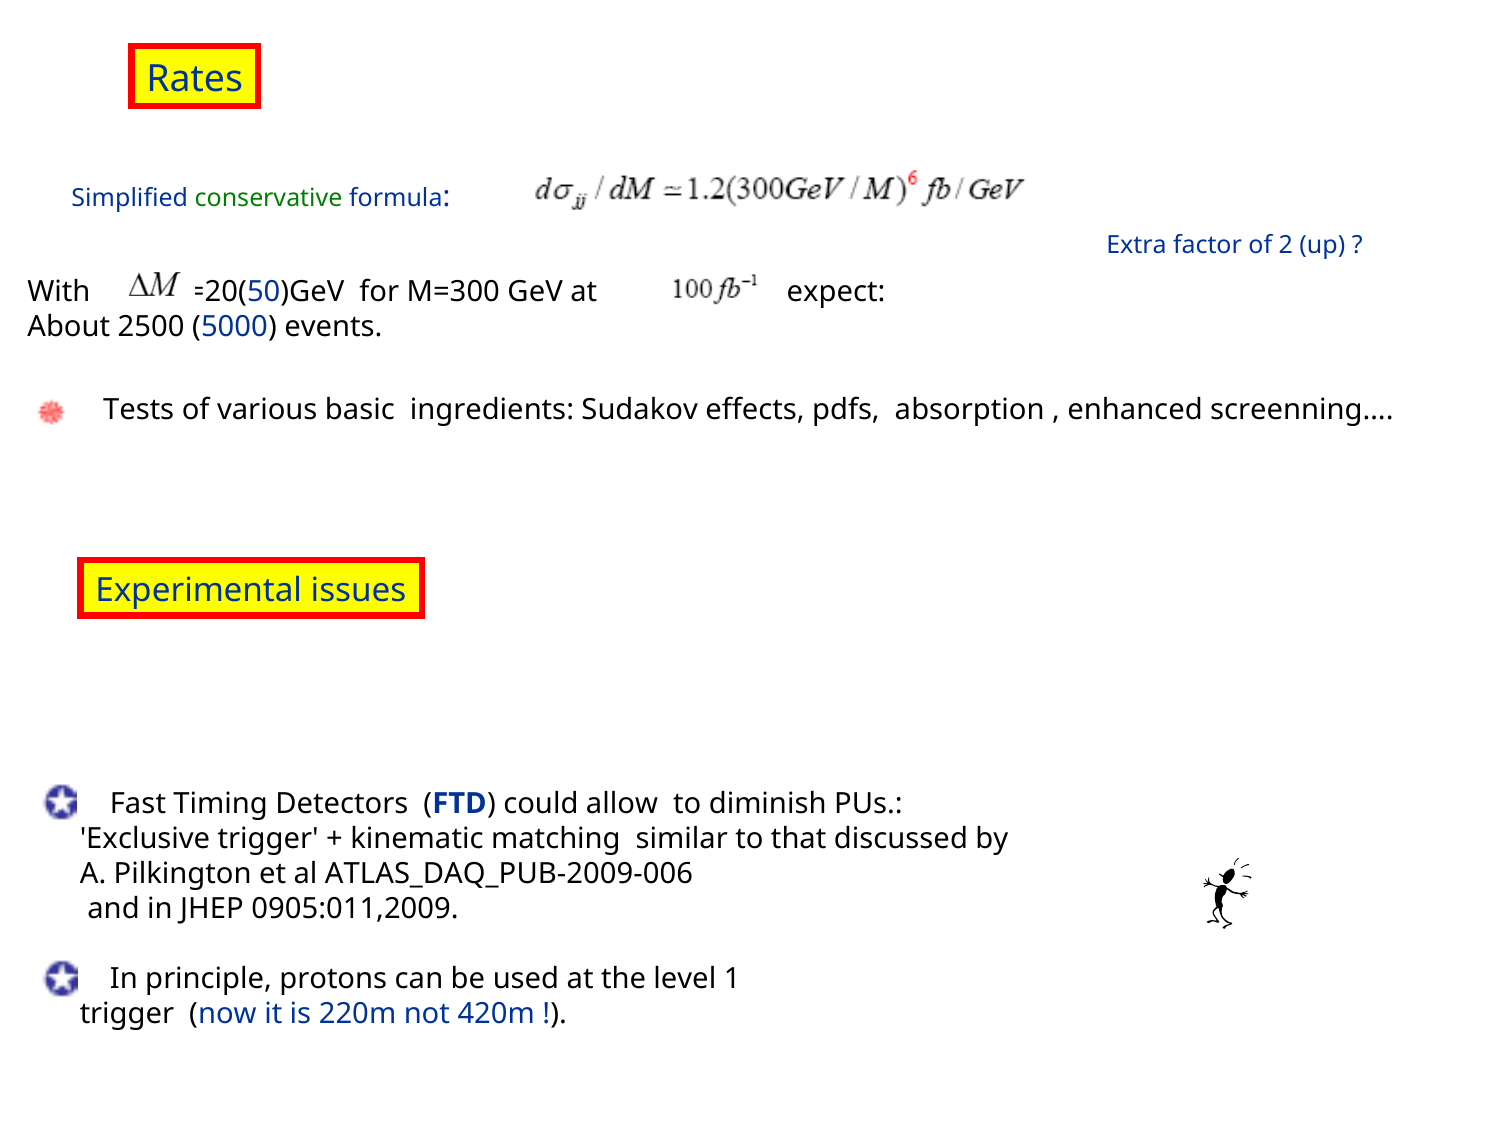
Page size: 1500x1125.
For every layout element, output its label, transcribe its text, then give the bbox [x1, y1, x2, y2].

text_box Tests of various basic ingredients: Sudakov effects, pdfs, absorption , enhanced screenning…. [88, 382, 1500, 433]
text_box Simplified conservative formula: [56, 170, 466, 221]
picture [112, 263, 195, 303]
picture [41, 777, 77, 823]
text_box Experimental issues [80, 560, 422, 616]
picture [1203, 857, 1252, 929]
text_box Extra factor of 2 (up) ? [1091, 221, 1378, 267]
picture [659, 267, 786, 327]
picture [41, 953, 78, 1000]
text_box Rates [131, 45, 259, 107]
picture [525, 160, 1037, 235]
text_box With =20(50)GeV for M=300 GeV at we expect: About 2500 (5000) events. [12, 265, 1105, 351]
text_box Fast Timing Detectors (FTD) could allow to diminish PUs.: 'Exclusive trigger' + kinematic matching similar to that discussed by A. Pilkington et al ATLAS_DAQ_PUB-2009-006 and in JHEP 0905:011,2009. In principle, protons can be used at the level 1 trigger (now it is 220m not 420m !). [65, 741, 1436, 1107]
picture [17, 396, 77, 432]
